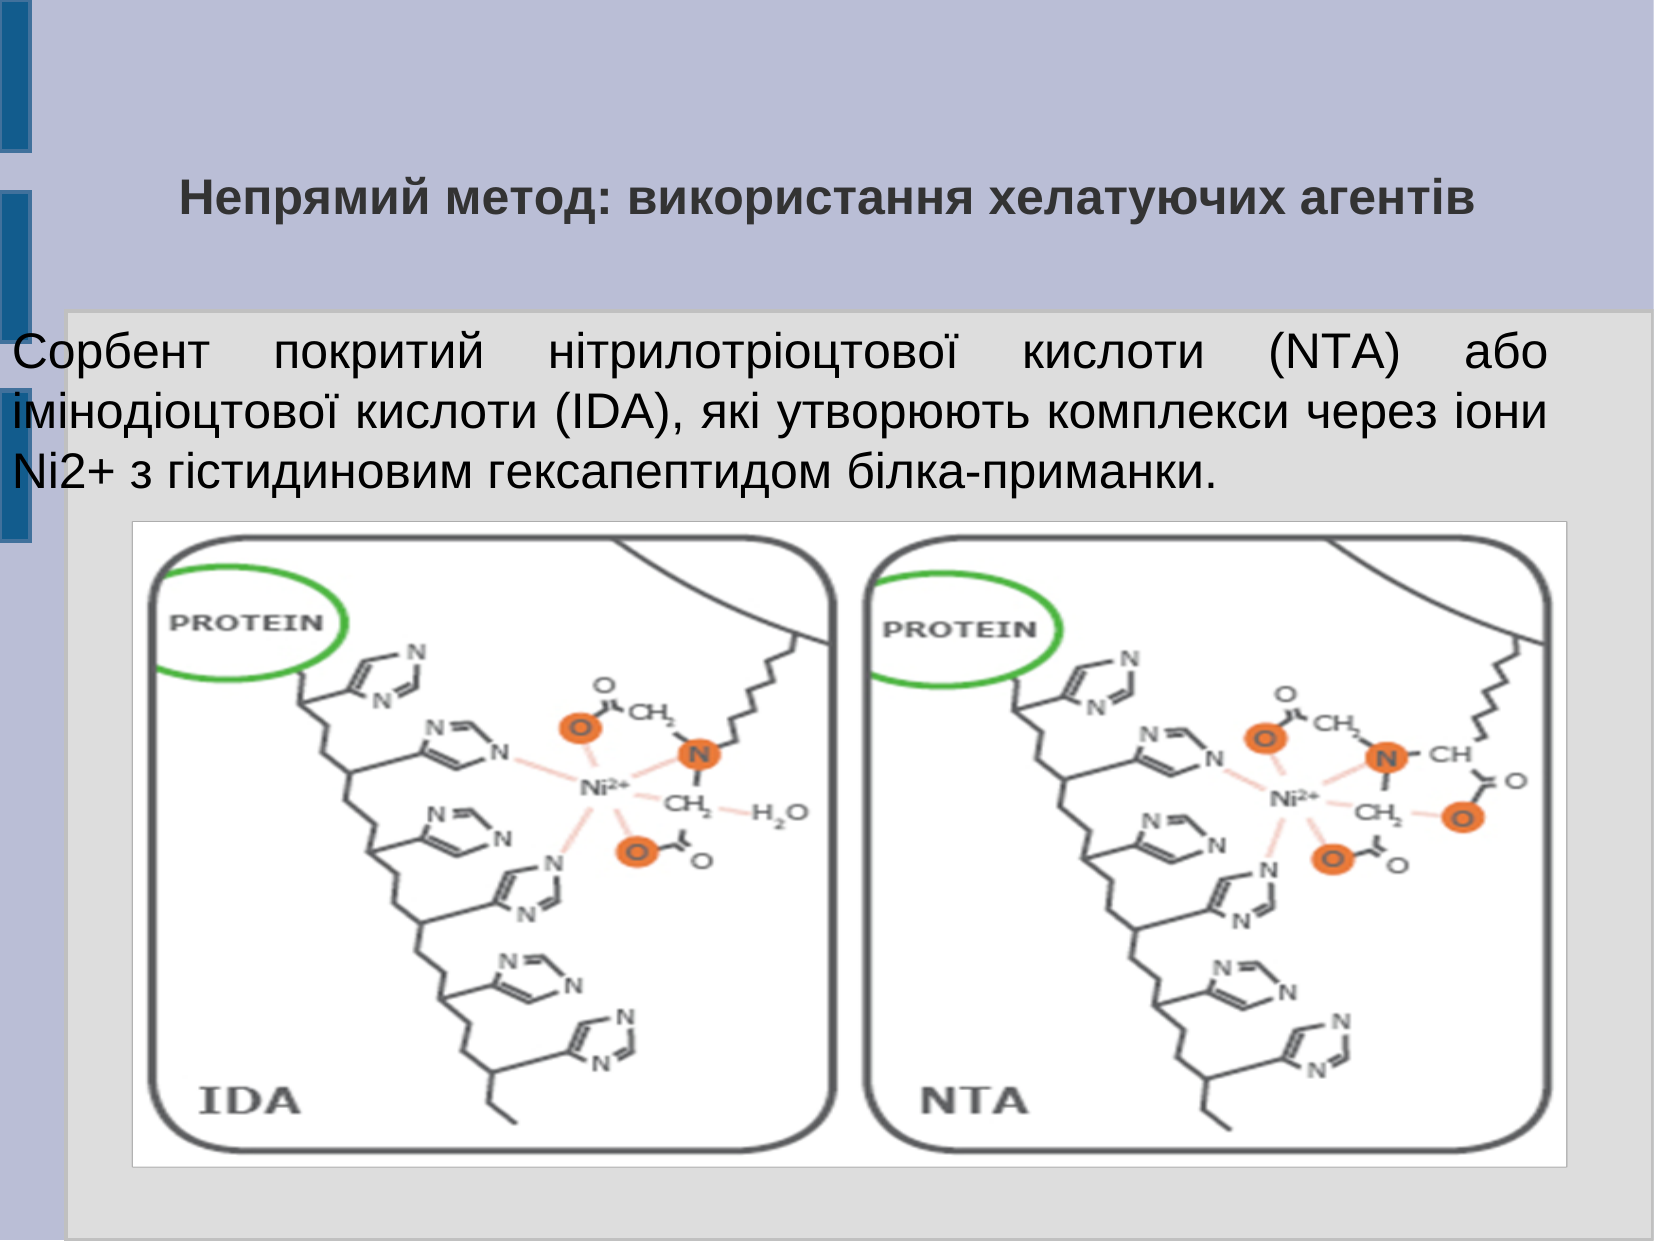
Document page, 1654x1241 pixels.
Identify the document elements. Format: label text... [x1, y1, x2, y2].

title Непрямий метод: використання хелатуючих агентів [121, 164, 1534, 225]
list Сорбент покритий нітрилотріоцтової кислоти (NTA) або імінодіоцтової кислоти (IDA), які утворюють комплекси через іони Ni2+ з гістидиновим гексапептидом білка-приманки. [11, 318, 1619, 656]
picture [129, 519, 1571, 1170]
